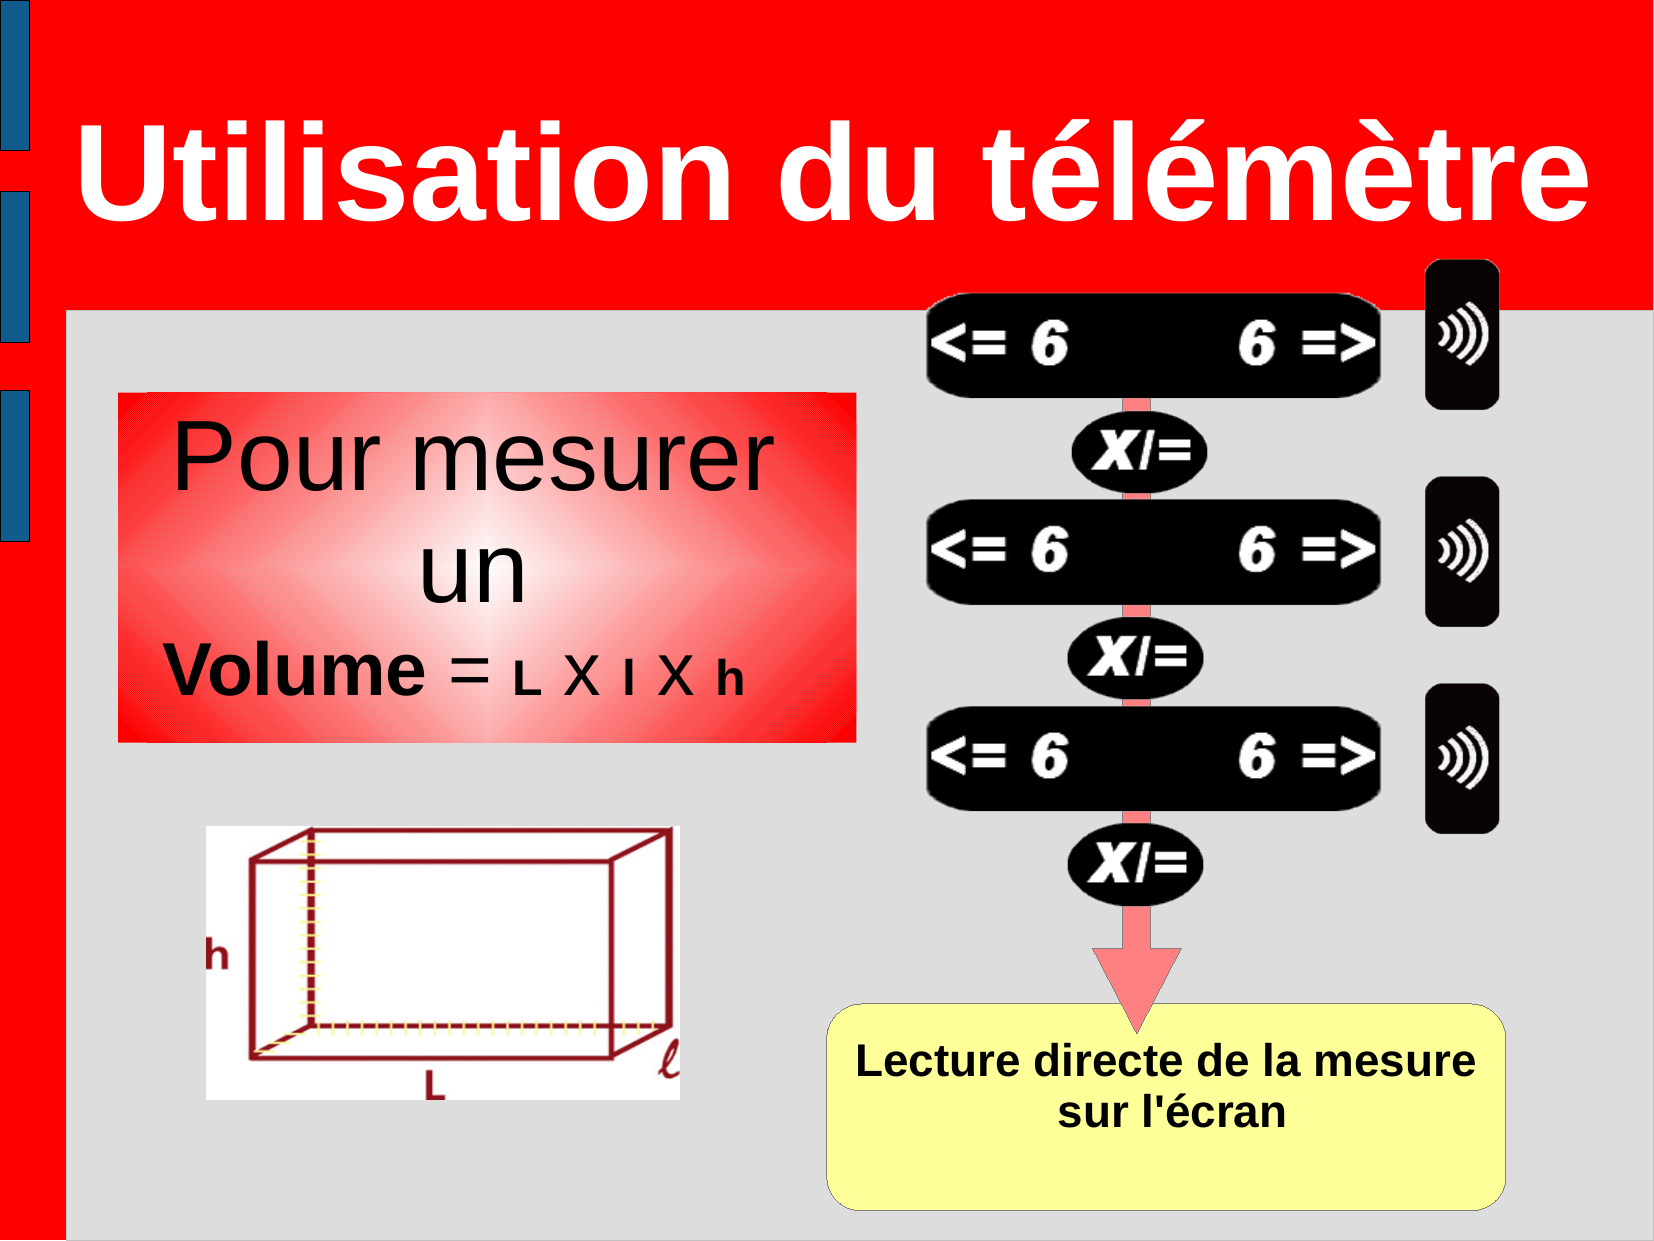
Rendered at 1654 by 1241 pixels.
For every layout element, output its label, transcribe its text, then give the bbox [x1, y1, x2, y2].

text_box Volume = L x l x h [147, 620, 827, 719]
text_box [1092, 910, 1182, 1034]
text_box Lecture directe de la mesure sur l'écran [826, 1003, 1506, 1211]
picture [206, 826, 680, 1100]
text_box Utilisation du télémètre [59, 88, 1625, 258]
picture [916, 287, 1388, 910]
picture [1417, 255, 1506, 414]
picture [1417, 472, 1506, 631]
text_box Pour mesurer un [118, 392, 857, 743]
picture [1417, 679, 1506, 838]
